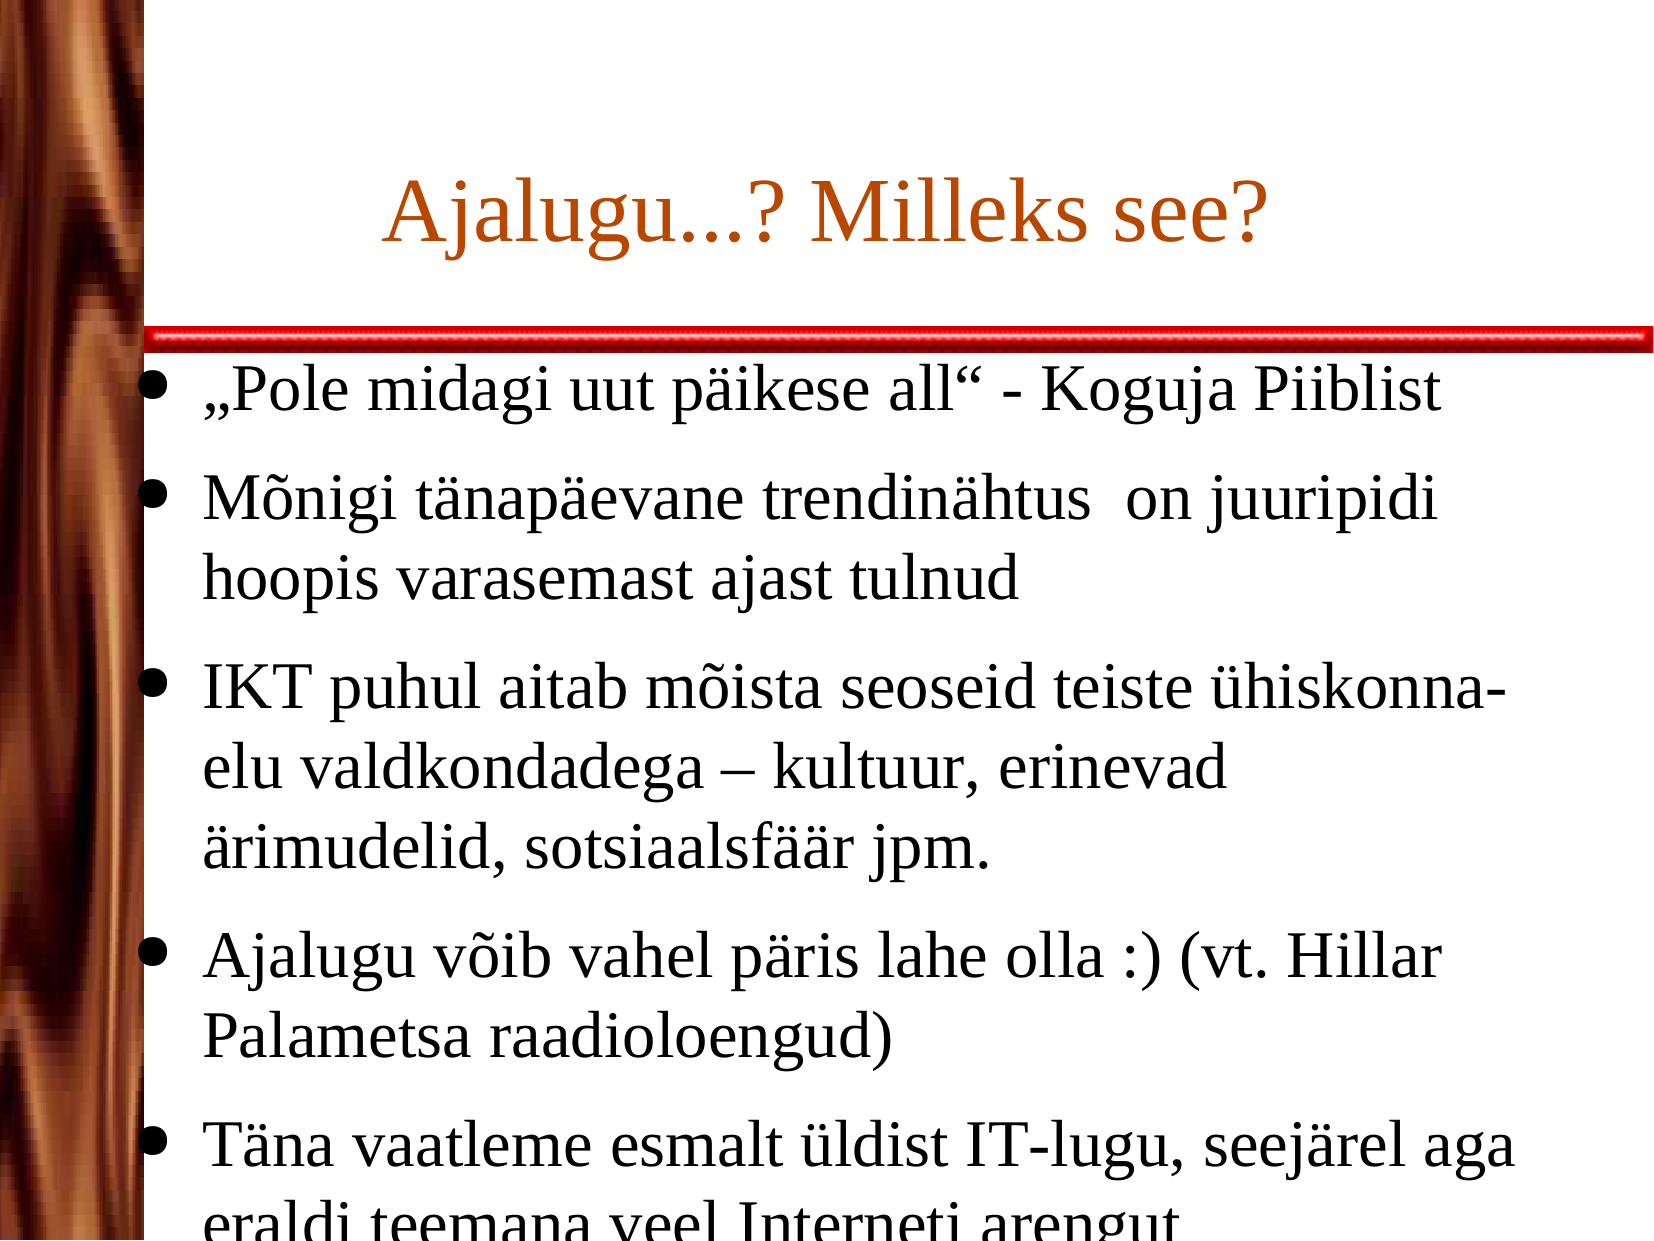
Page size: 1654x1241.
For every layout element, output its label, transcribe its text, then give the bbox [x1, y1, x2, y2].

list „Pole midagi uut päikese all“ - Koguja Piiblist Mõnigi tänapäevane trendinähtus on juuripidi hoopis varasemast ajast tulnud IKT puhul aitab mõista seoseid teiste ühiskonna-elu valdkondadega – kultuur, erinevad ärimudelid, sotsiaalsfäär jpm. Ajalugu võib vahel päris lahe olla :) (vt. Hillar Palametsa raadioloengud) Täna vaatleme esmalt üldist IT-lugu, seejärel aga eraldi teemana veel Interneti arengut [121, 344, 1533, 1241]
picture [0, 0, 1654, 1240]
title Ajalugu...? Milleks see? [121, 100, 1533, 312]
